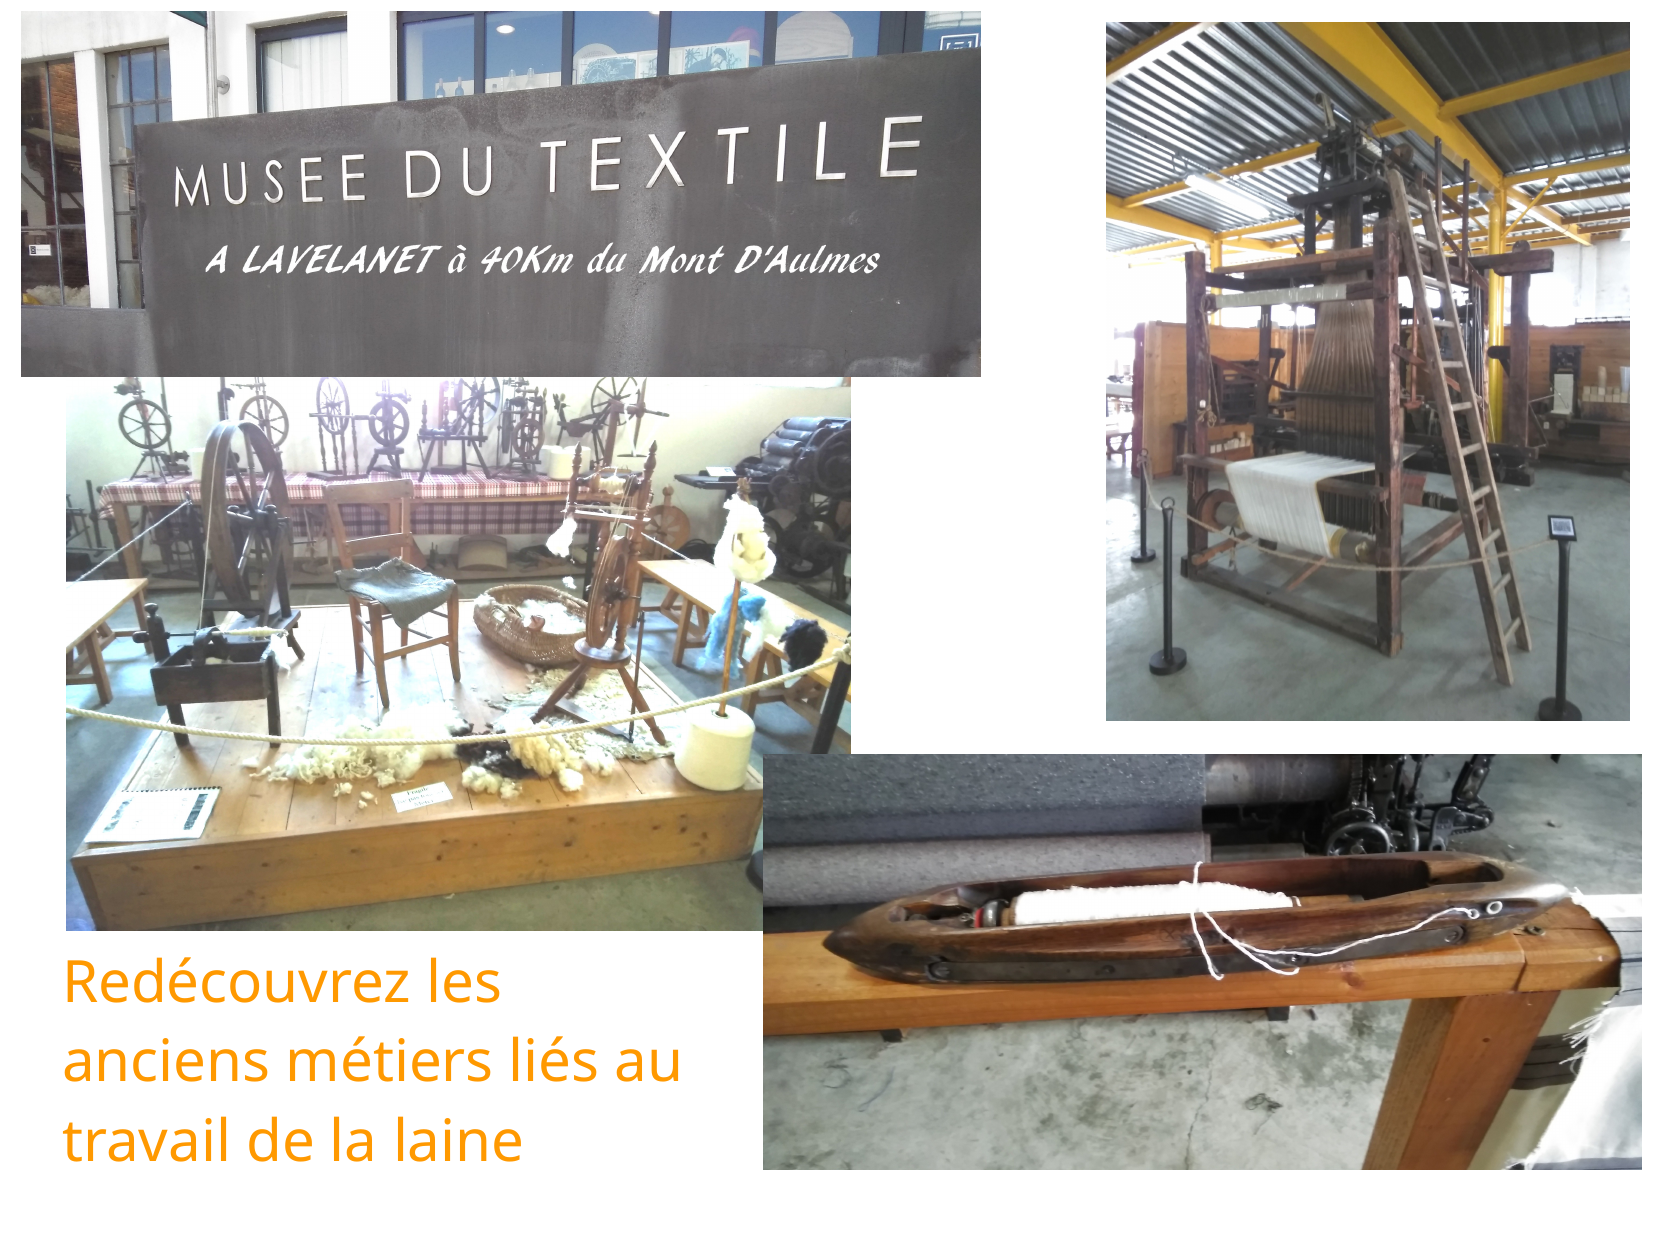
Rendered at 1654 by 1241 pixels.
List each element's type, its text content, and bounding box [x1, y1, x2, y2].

text_box Redécouvrez les anciens métiers liés au travail de la laine [47, 933, 733, 1155]
picture [1106, 22, 1630, 721]
picture [21, 11, 1642, 1170]
